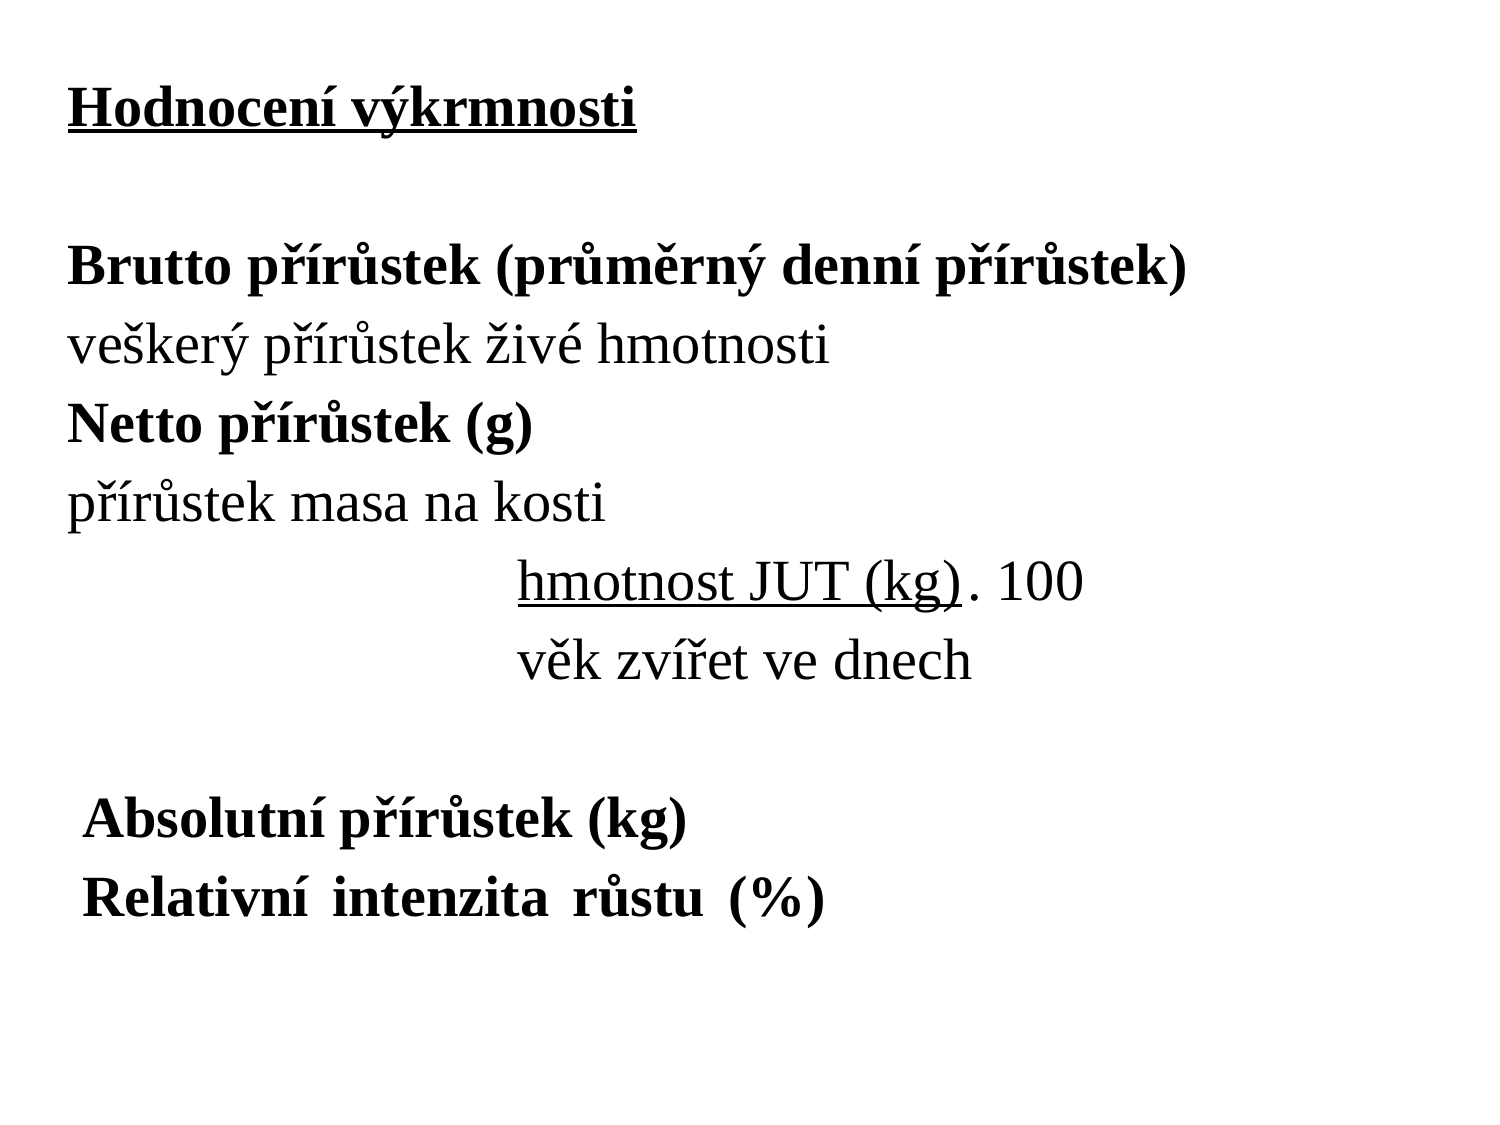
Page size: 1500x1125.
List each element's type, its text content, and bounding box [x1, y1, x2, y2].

list Hodnocení výkrmnosti Brutto přírůstek (průměrný denní přírůstek) veškerý přírůstek živé hmotnosti Netto přírůstek (g) přírůstek masa na kosti hmotnost JUT (kg) . 100 věk zvířet ve dnech Absolutní přírůstek (kg) Relativní intenzita růstu (%) [53, 66, 1459, 1094]
